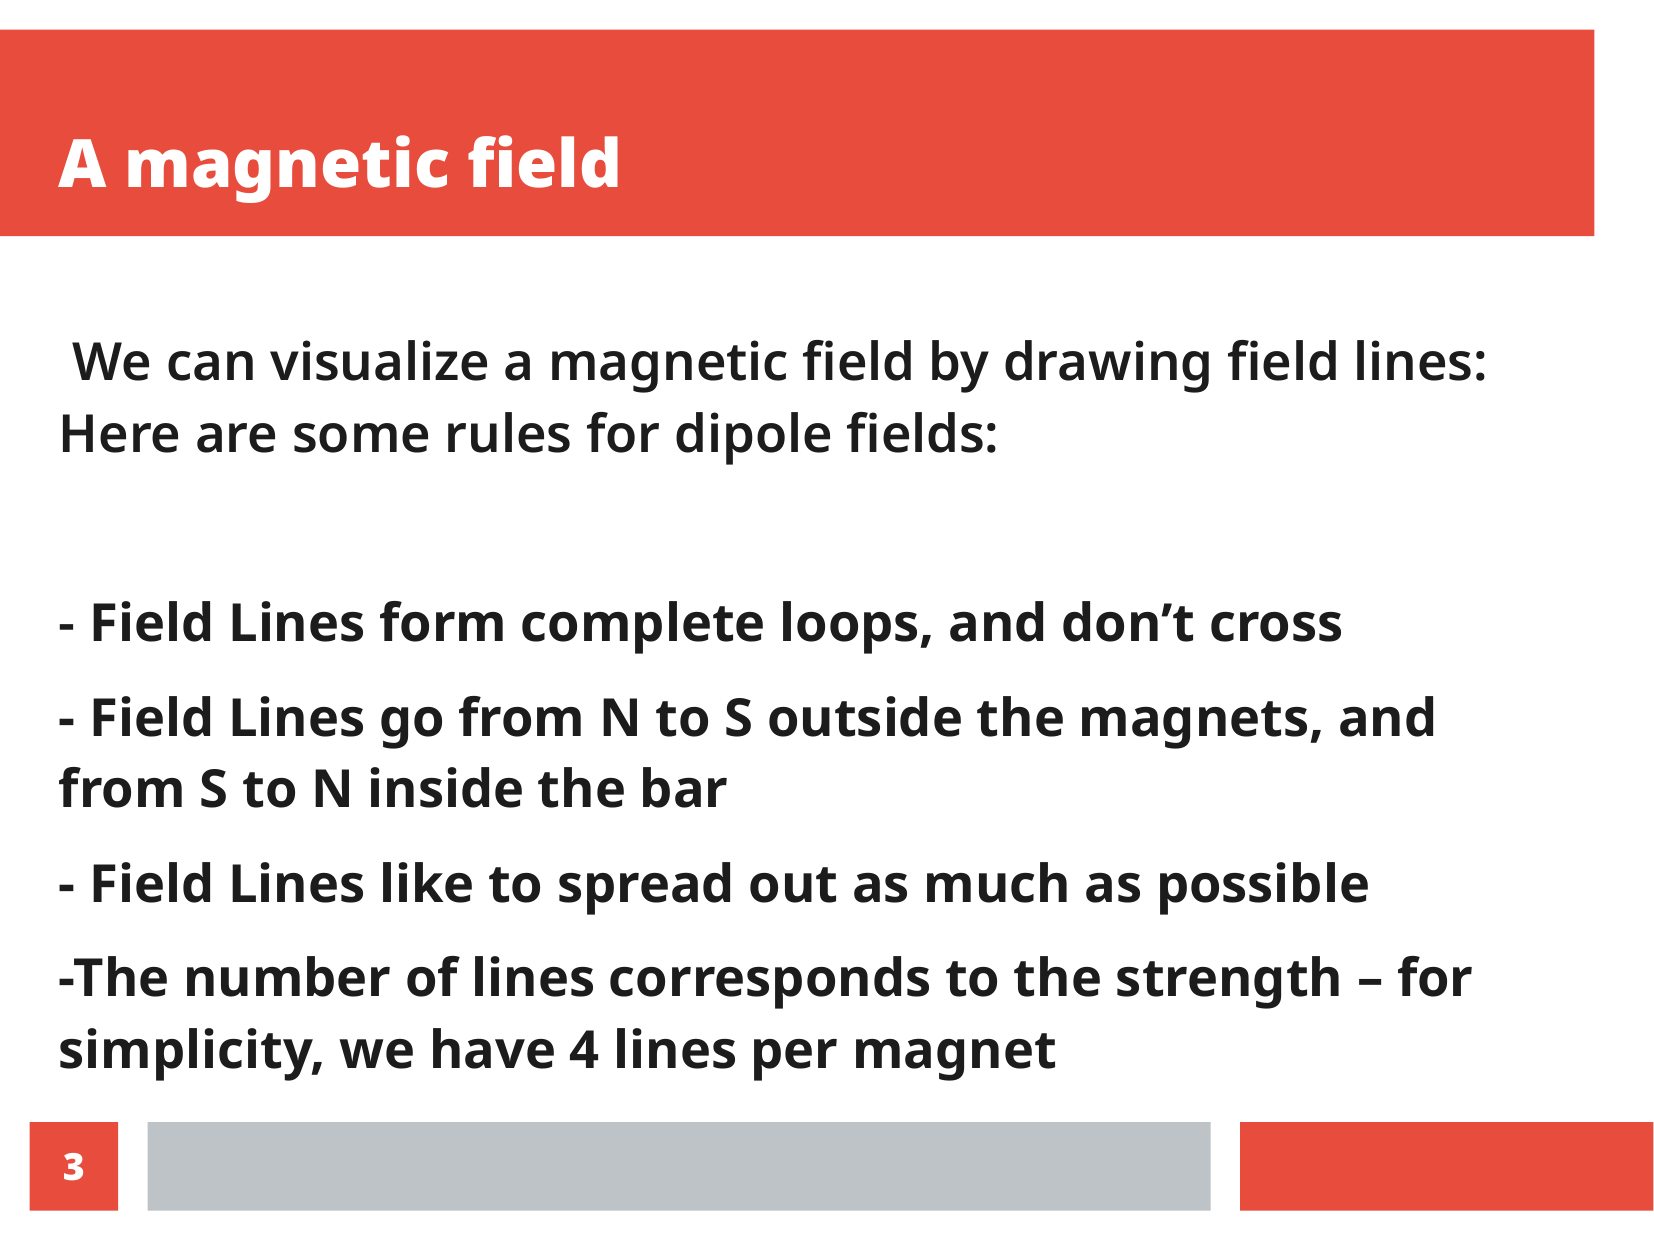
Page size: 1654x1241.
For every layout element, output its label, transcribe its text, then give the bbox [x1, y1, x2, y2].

title A magnetic field [59, 59, 1595, 207]
list We can visualize a magnetic field by drawing field lines: Here are some rules for dipole fields: - Field Lines form complete loops, and don’t cross - Field Lines go from N to S outside the magnets, and from S to N inside the bar - Field Lines like to spread out as much as possible -The number of lines corresponds to the strength – for simplicity, we have 4 lines per magnet [59, 324, 1565, 1093]
